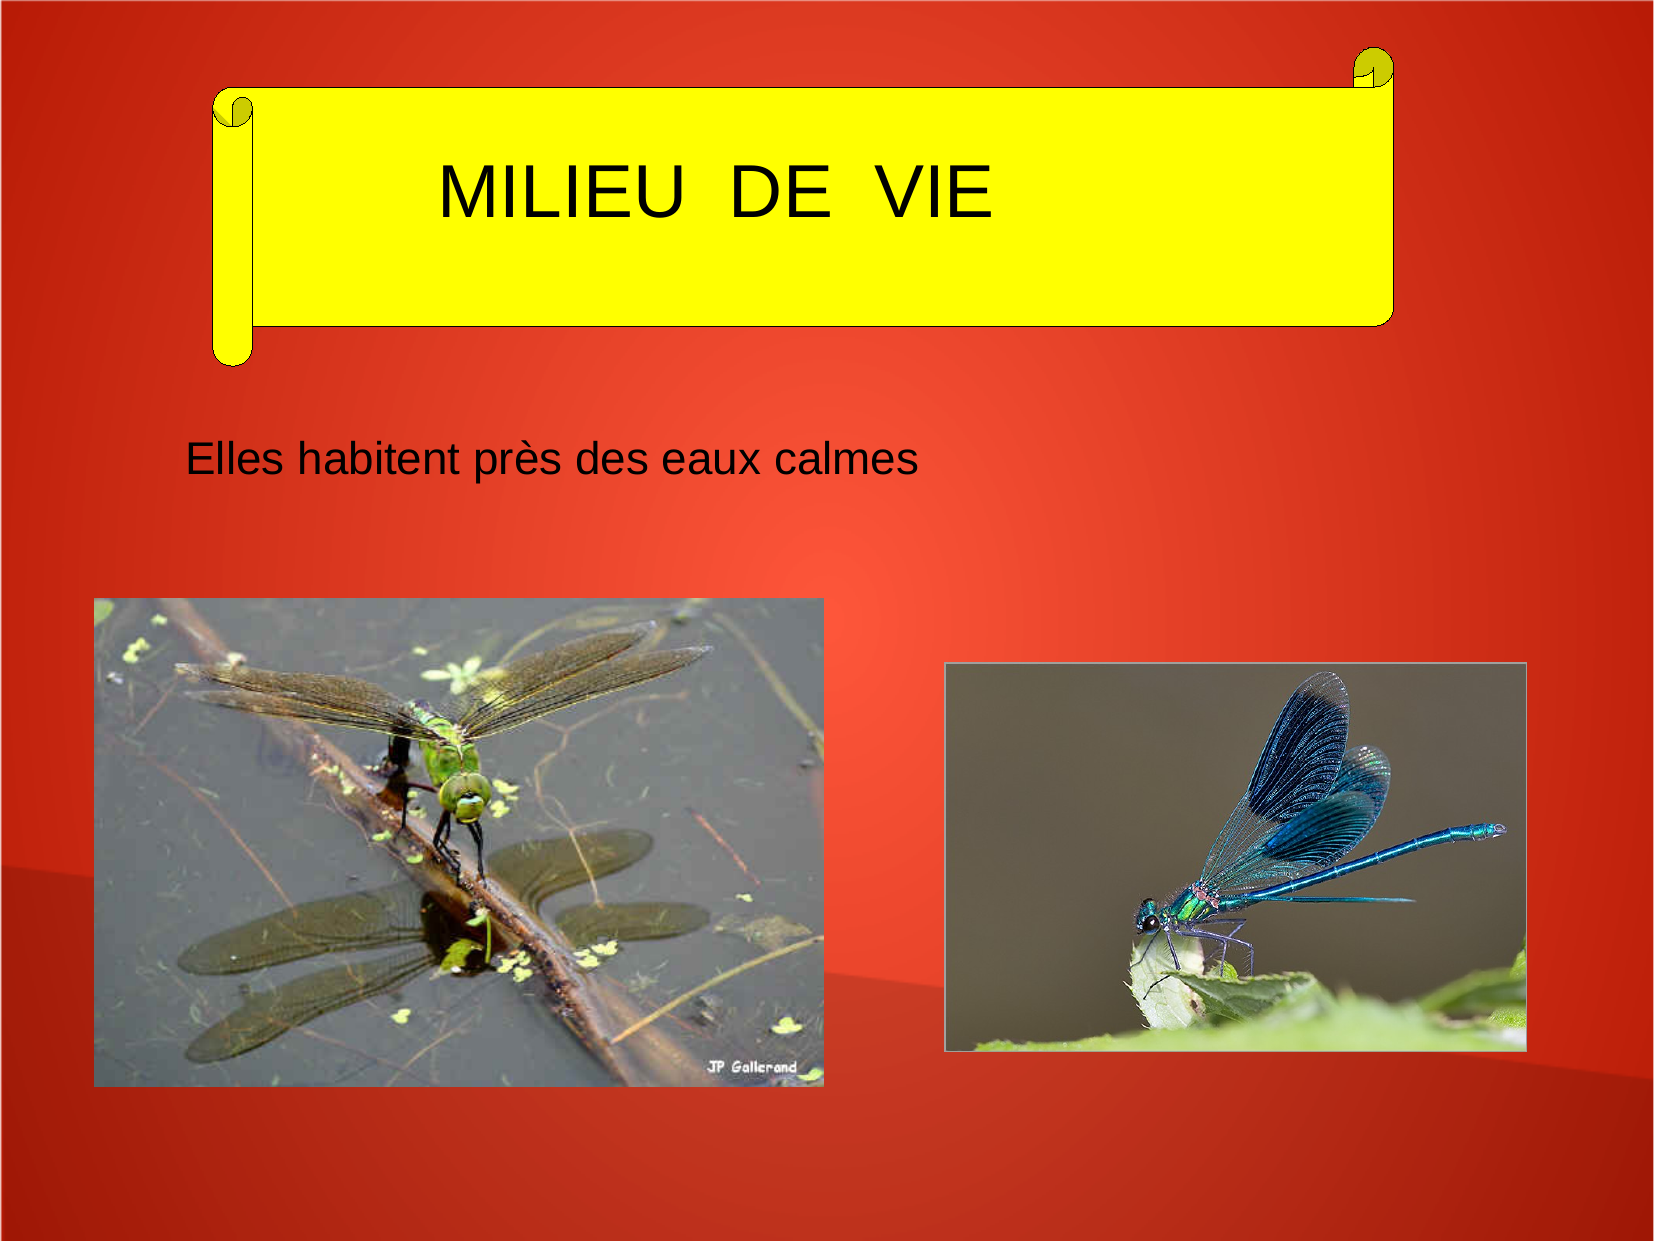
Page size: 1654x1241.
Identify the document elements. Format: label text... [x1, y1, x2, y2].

text_box MILIEU DE VIE [318, 141, 1347, 244]
text_box [212, 47, 1394, 367]
picture [0, 0, 1654, 1241]
text_box Elles habitent près des eaux calmes [118, 425, 1654, 493]
